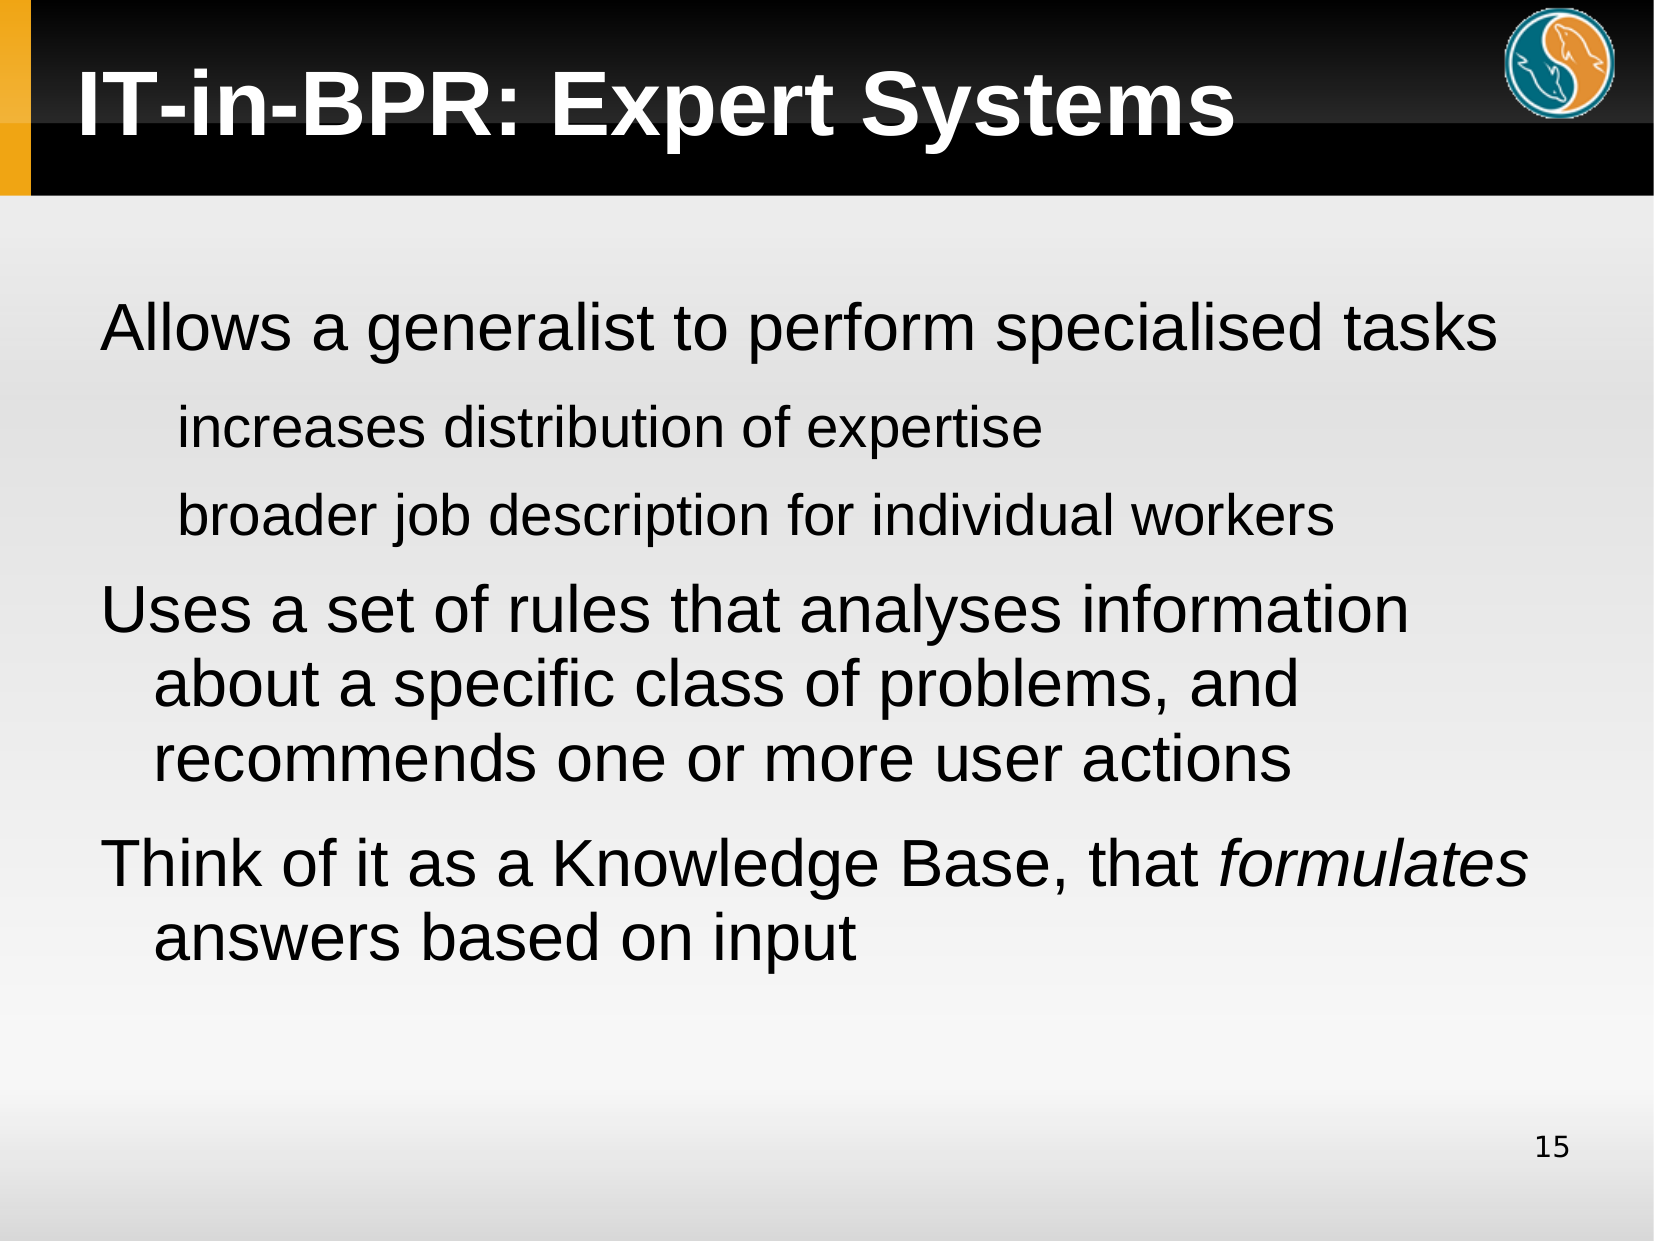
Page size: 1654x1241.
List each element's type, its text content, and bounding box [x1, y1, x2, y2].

title IT-in-BPR: Expert Systems [76, 7, 1565, 200]
picture [0, 0, 1654, 1241]
list Allows a generalist to perform specialised tasks increases distribution of expertise broader job description for individual workers Uses a set of rules that analyses information about a specific class of problems, and recommends one or more user actions Think of it as a Knowledge Base, that formulates answers based on input [82, 290, 1571, 1094]
